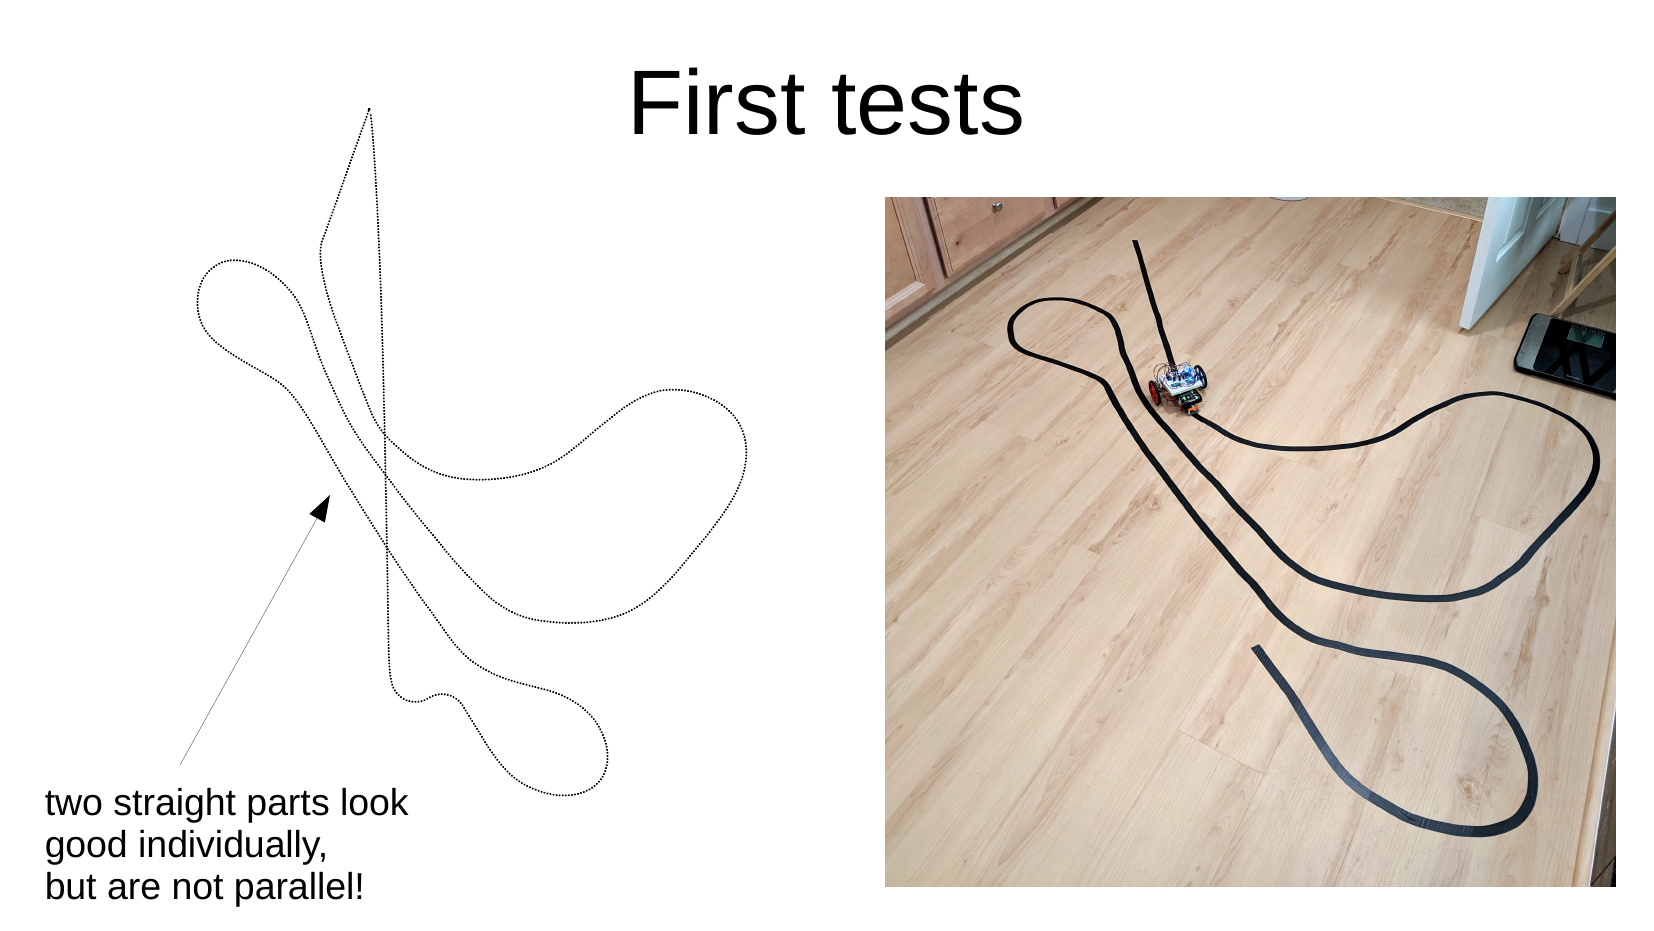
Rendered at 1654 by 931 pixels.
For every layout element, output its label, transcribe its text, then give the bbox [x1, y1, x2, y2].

text_box two straight parts look good individually, but are not parallel! [30, 774, 496, 916]
title First tests [82, 25, 1571, 181]
picture [885, 197, 1616, 887]
picture [29, 27, 856, 864]
